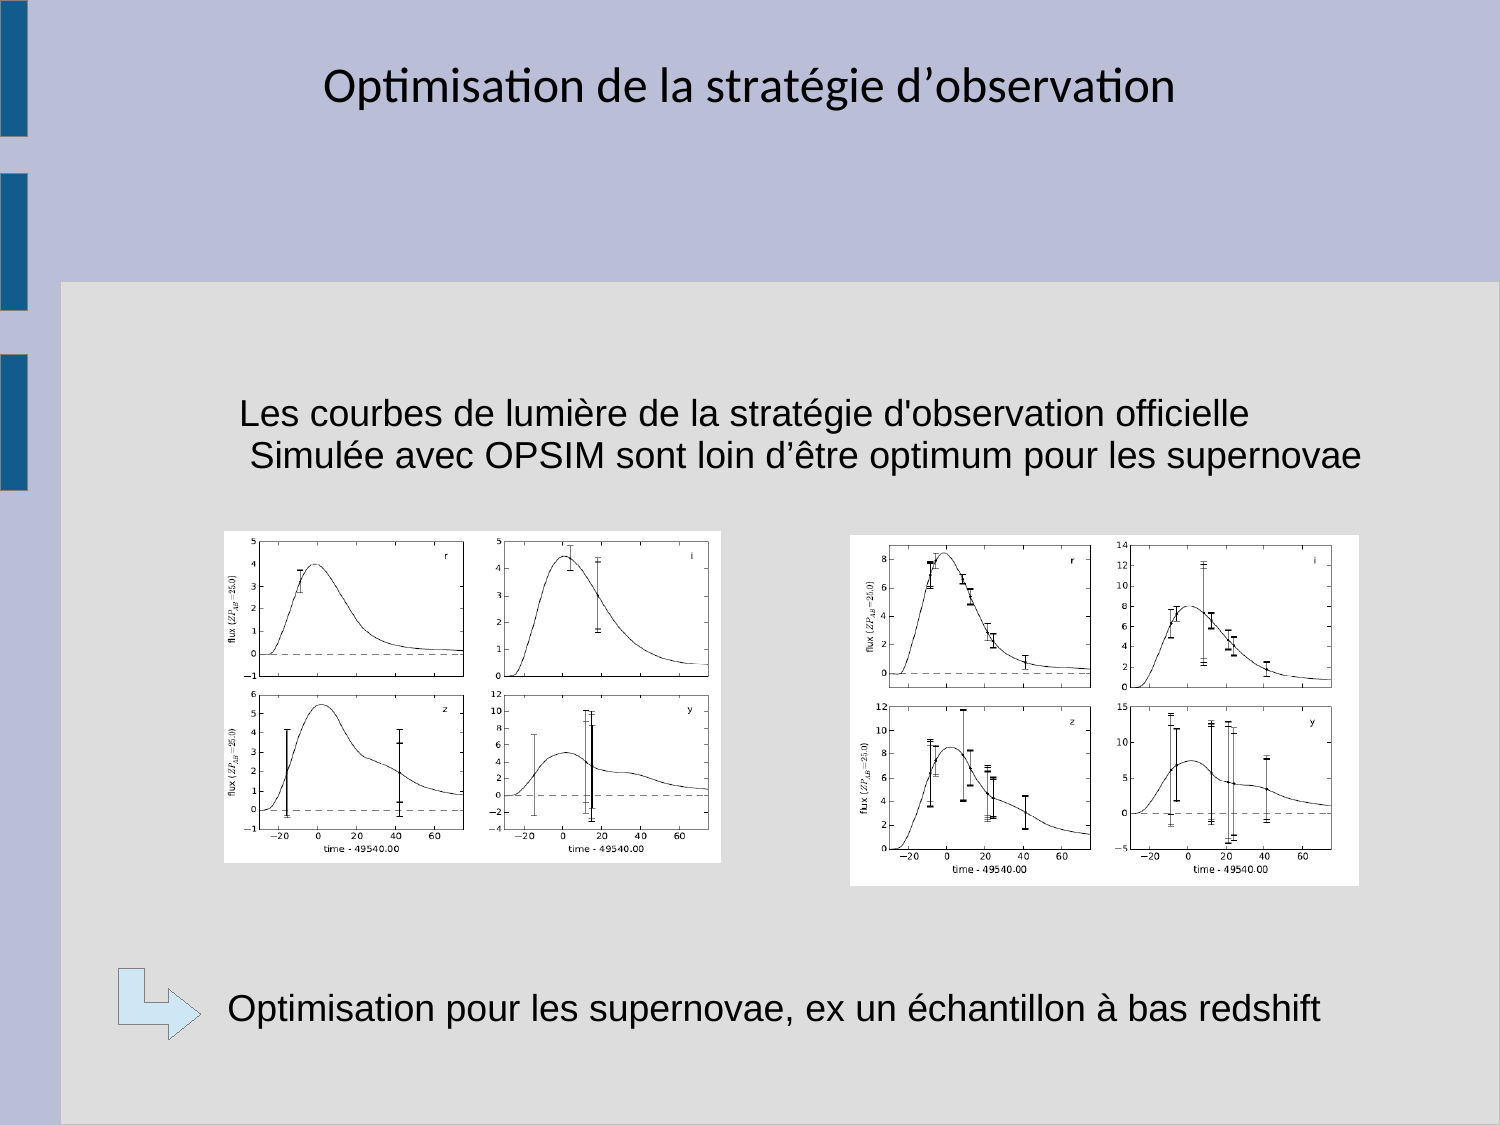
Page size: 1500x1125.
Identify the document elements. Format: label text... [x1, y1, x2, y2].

text_box [118, 968, 201, 1040]
picture [224, 531, 721, 863]
text_box Optimisation pour les supernovae, ex un échantillon à bas redshift [212, 980, 1339, 1038]
text_box Les courbes de lumière de la stratégie d'observation officielle Simulée avec OPSIM sont loin d’être optimum pour les supernovae [224, 385, 1380, 485]
title Optimisation de la stratégie d’observation [75, 45, 1425, 233]
picture [850, 535, 1359, 886]
